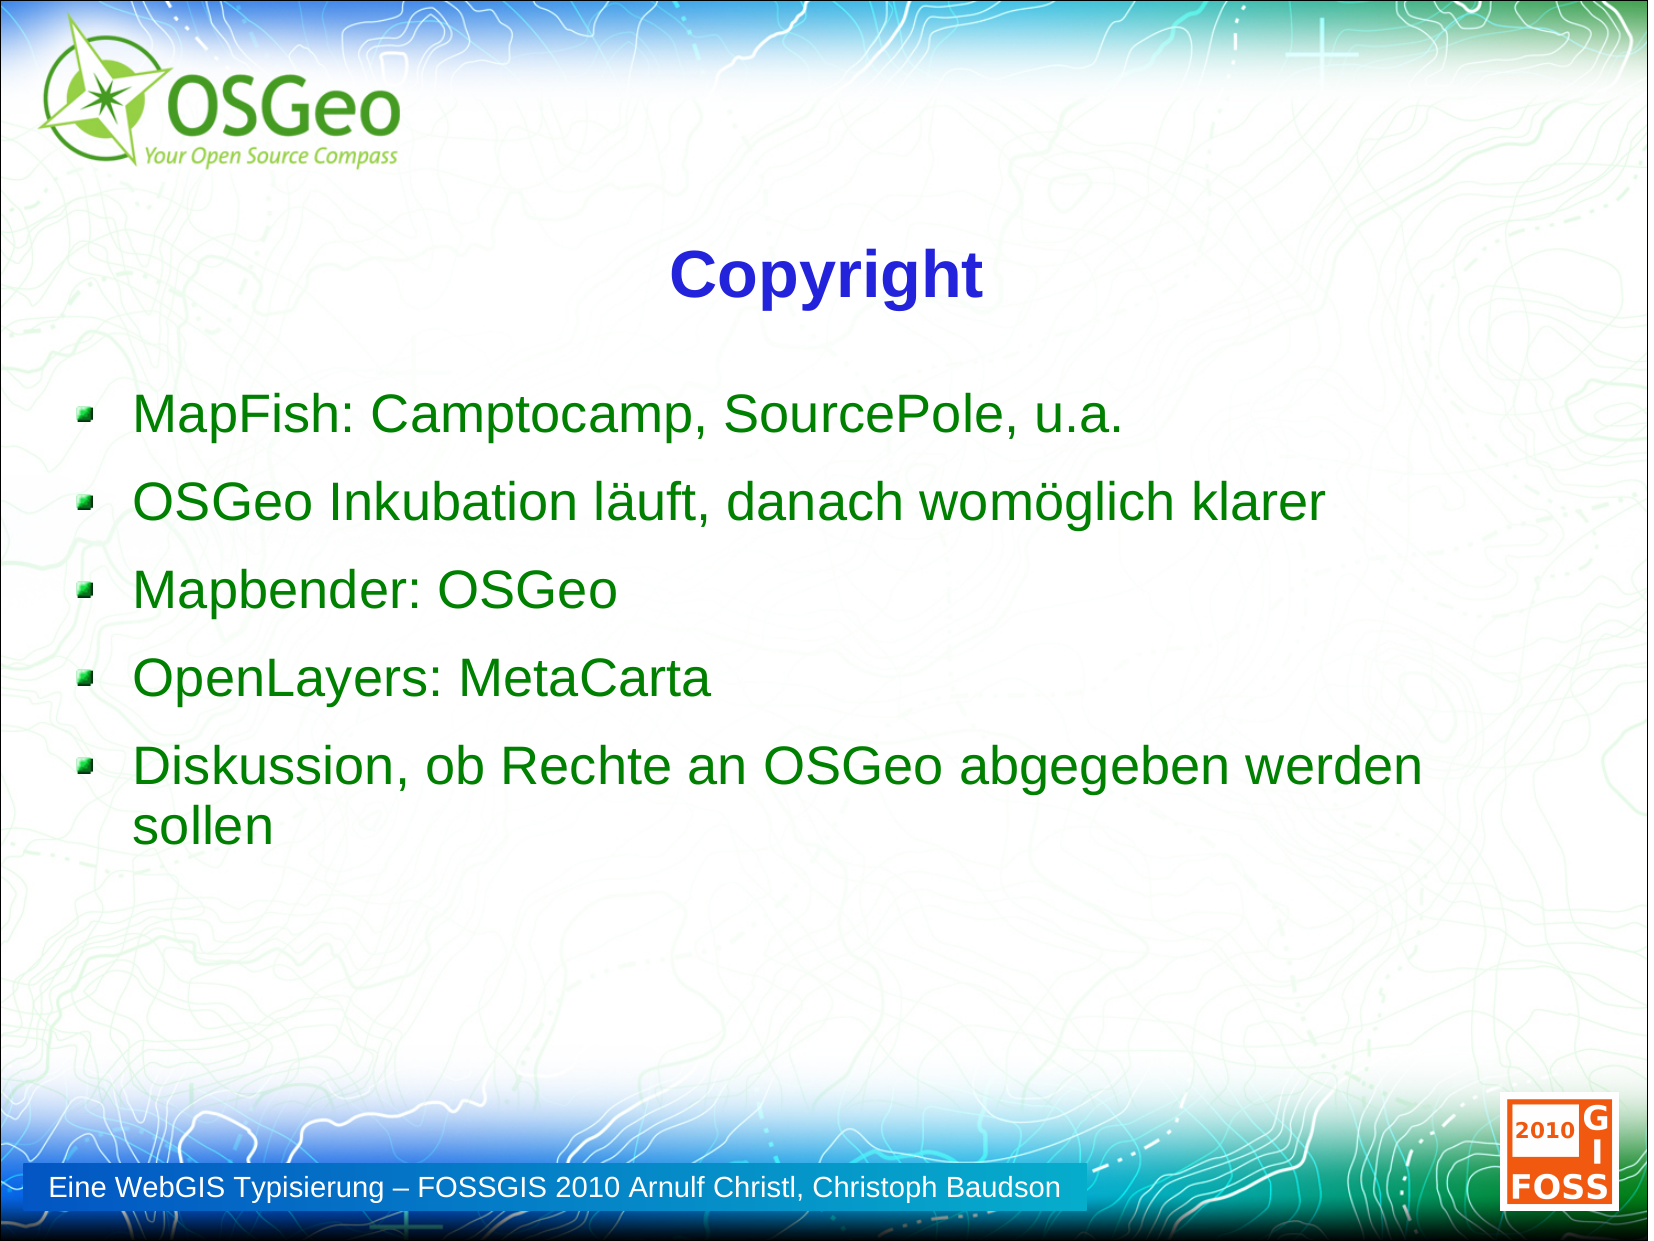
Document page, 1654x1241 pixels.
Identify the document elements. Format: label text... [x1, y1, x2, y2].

list MapFish: Camptocamp, SourcePole, u.a. OSGeo Inkubation läuft, danach womöglich klarer Mapbender: OSGeo OpenLayers: MetaCarta Diskussion, ob Rechte an OSGeo abgegeben werden sollen [76, 383, 1565, 1188]
picture [1, 1, 1647, 1240]
title Copyright [82, 208, 1571, 342]
